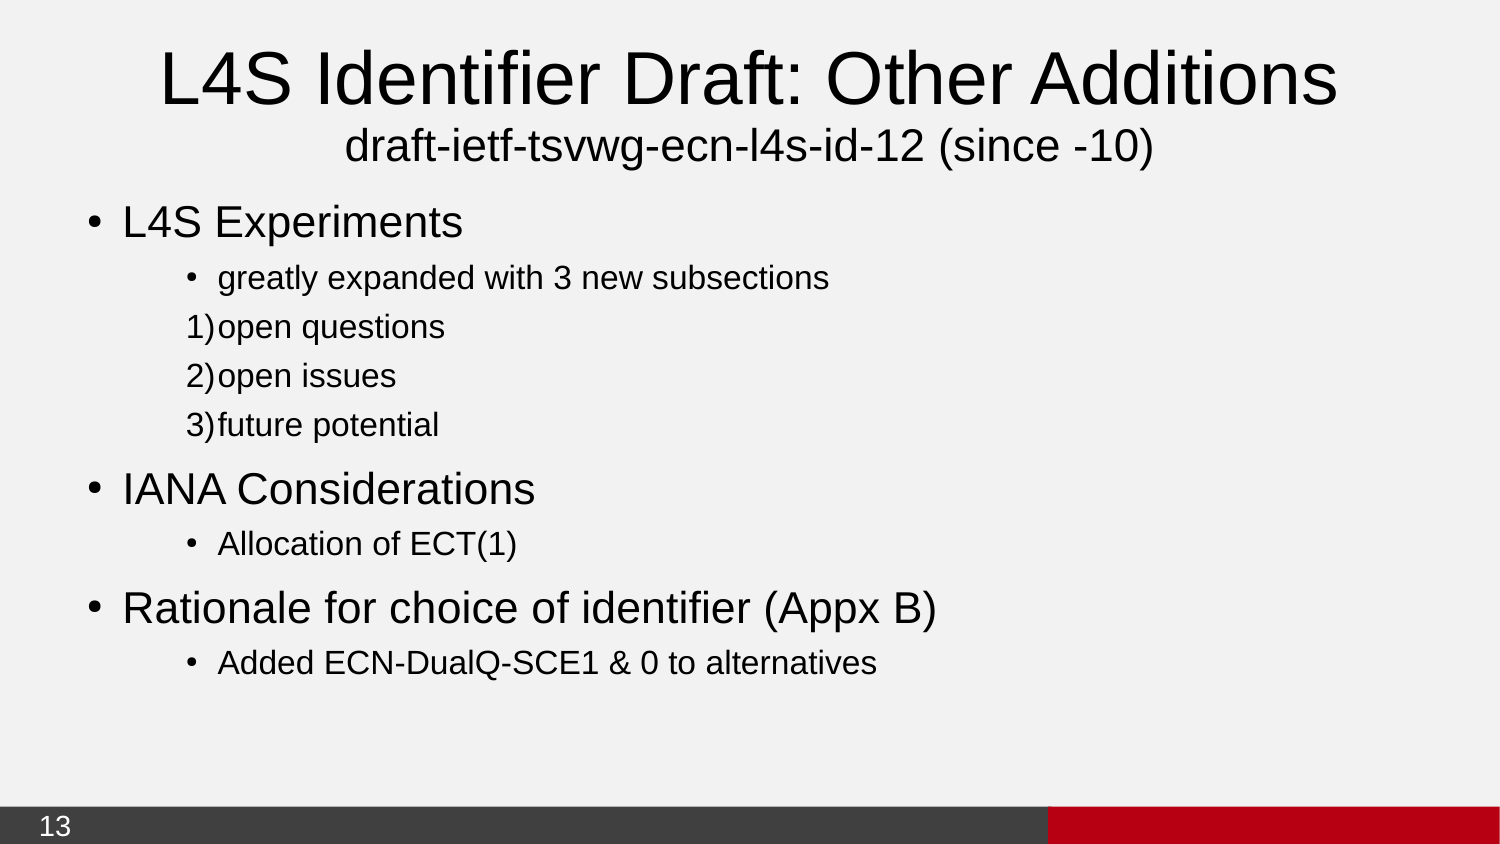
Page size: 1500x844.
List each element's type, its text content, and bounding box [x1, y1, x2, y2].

list L4S Experiments greatly expanded with 3 new subsections open questions open issues future potential IANA Considerations Allocation of ECT(1) Rationale for choice of identifier (Appx B) Added ECN-DualQ-SCE1 & 0 to alternatives [75, 197, 1425, 687]
title L4S Identifier Draft: Other Additions draft-ietf-tsvwg-ecn-l4s-id-12 (since -10) [75, 33, 1425, 175]
